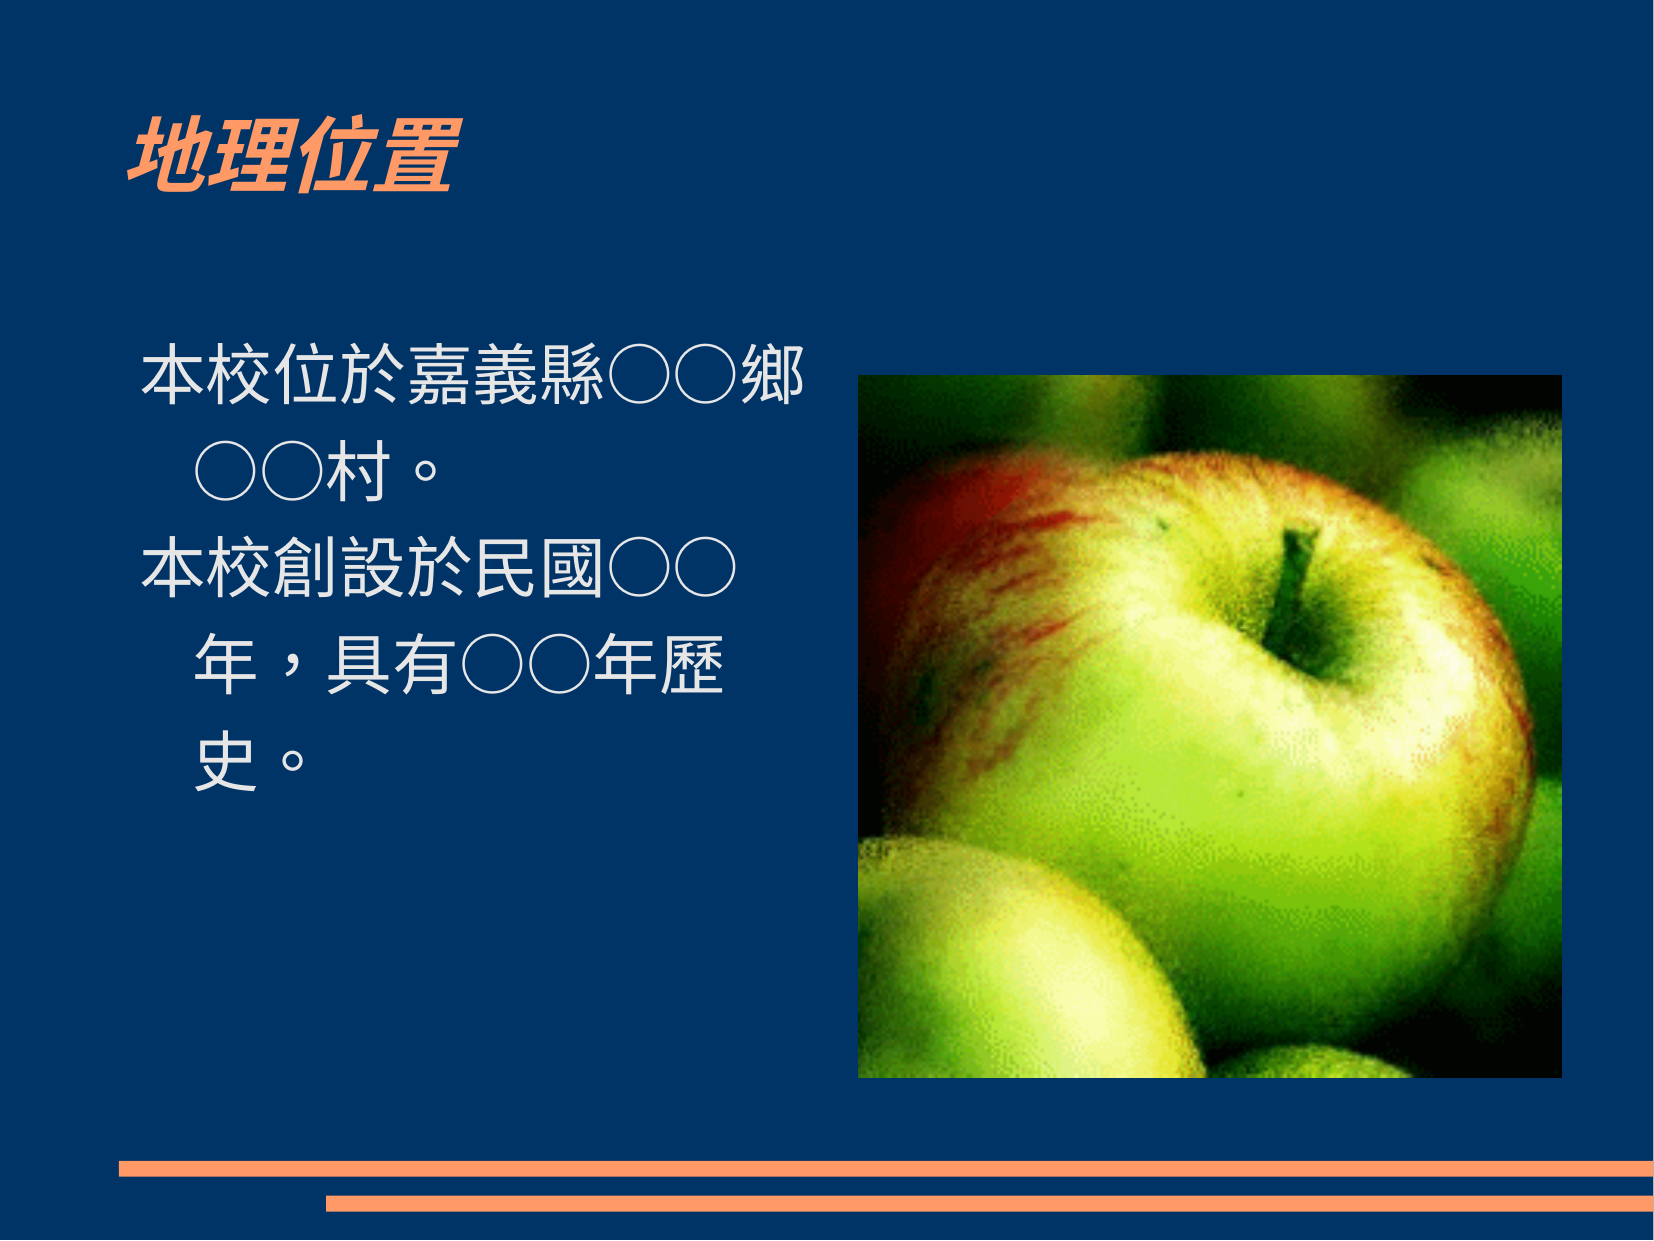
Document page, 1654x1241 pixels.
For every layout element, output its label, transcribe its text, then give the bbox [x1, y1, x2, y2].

list 本校位於嘉義縣○○鄉○○村。 本校創設於民國○○年，具有○○年歷史。 [121, 322, 824, 1132]
title 地理位置 [121, 46, 1534, 254]
picture [858, 375, 1562, 1079]
